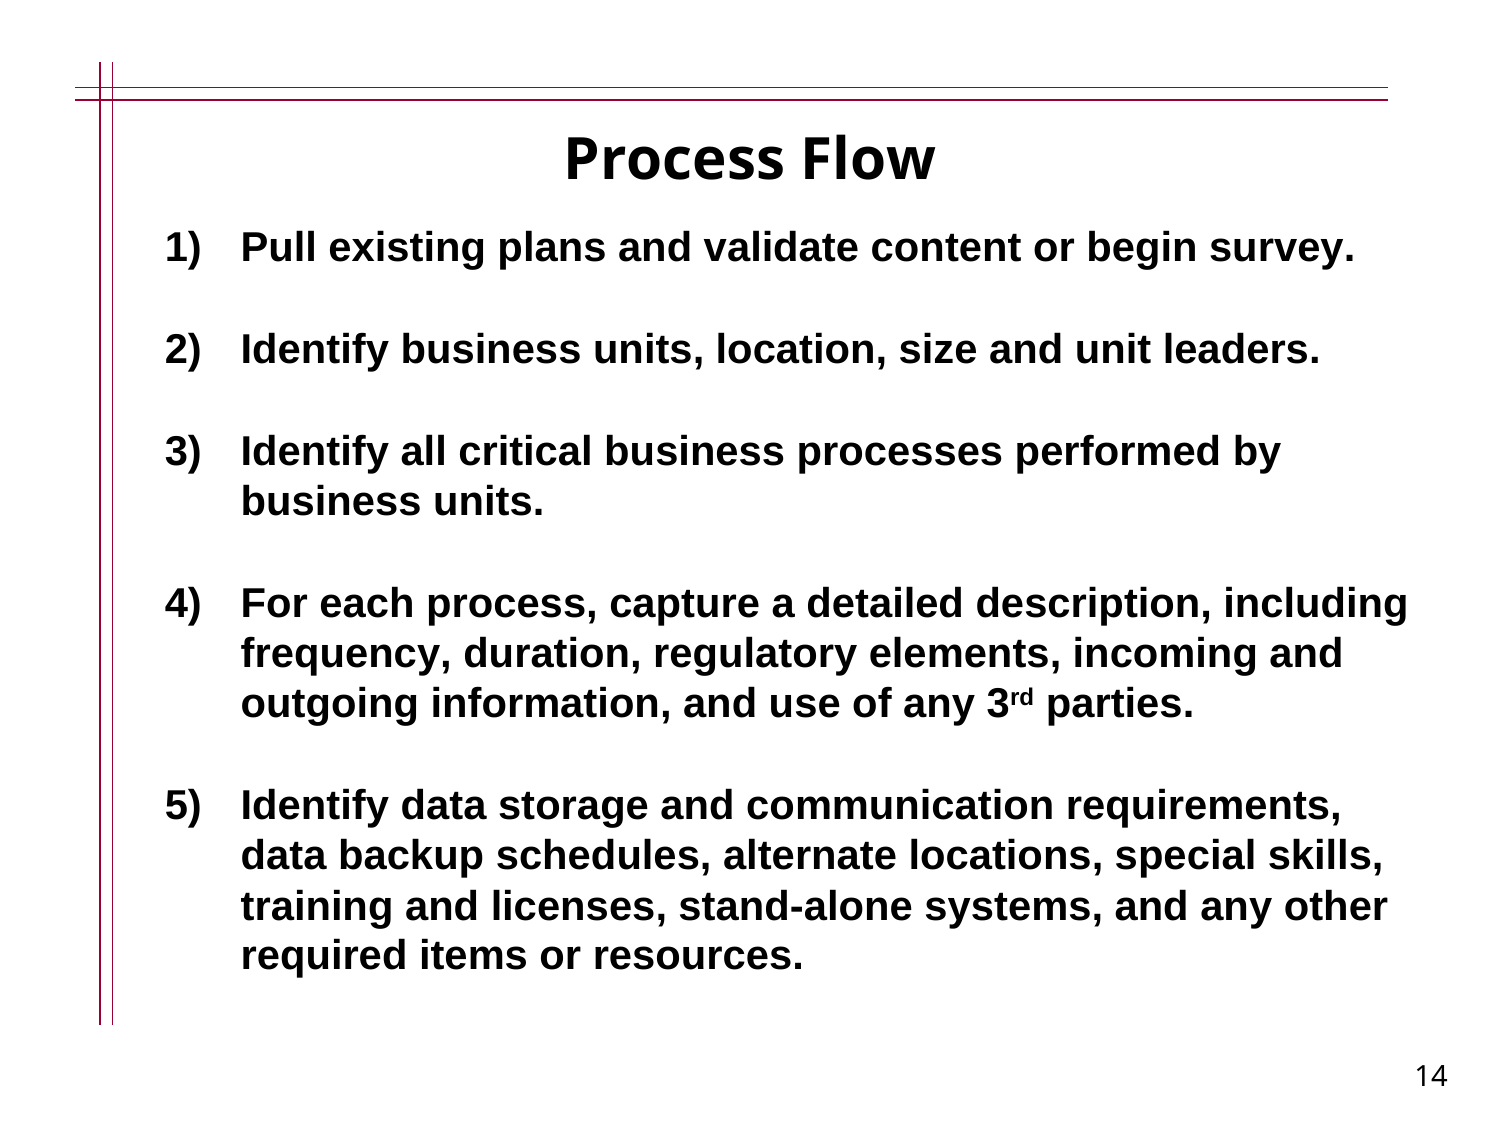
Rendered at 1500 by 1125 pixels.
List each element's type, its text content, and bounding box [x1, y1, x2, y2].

text_box Pull existing plans and validate content or begin survey. Identify business units, location, size and unit leaders. Identify all critical business processes performed by business units. For each process, capture a detailed description, including frequency, duration, regulatory elements, incoming and outgoing information, and use of any 3rd parties. Identify data storage and communication requirements, data backup schedules, alternate locations, special skills, training and licenses, stand-alone systems, and any other required items or resources. [150, 212, 1426, 1038]
title Process Flow [150, 112, 1351, 201]
